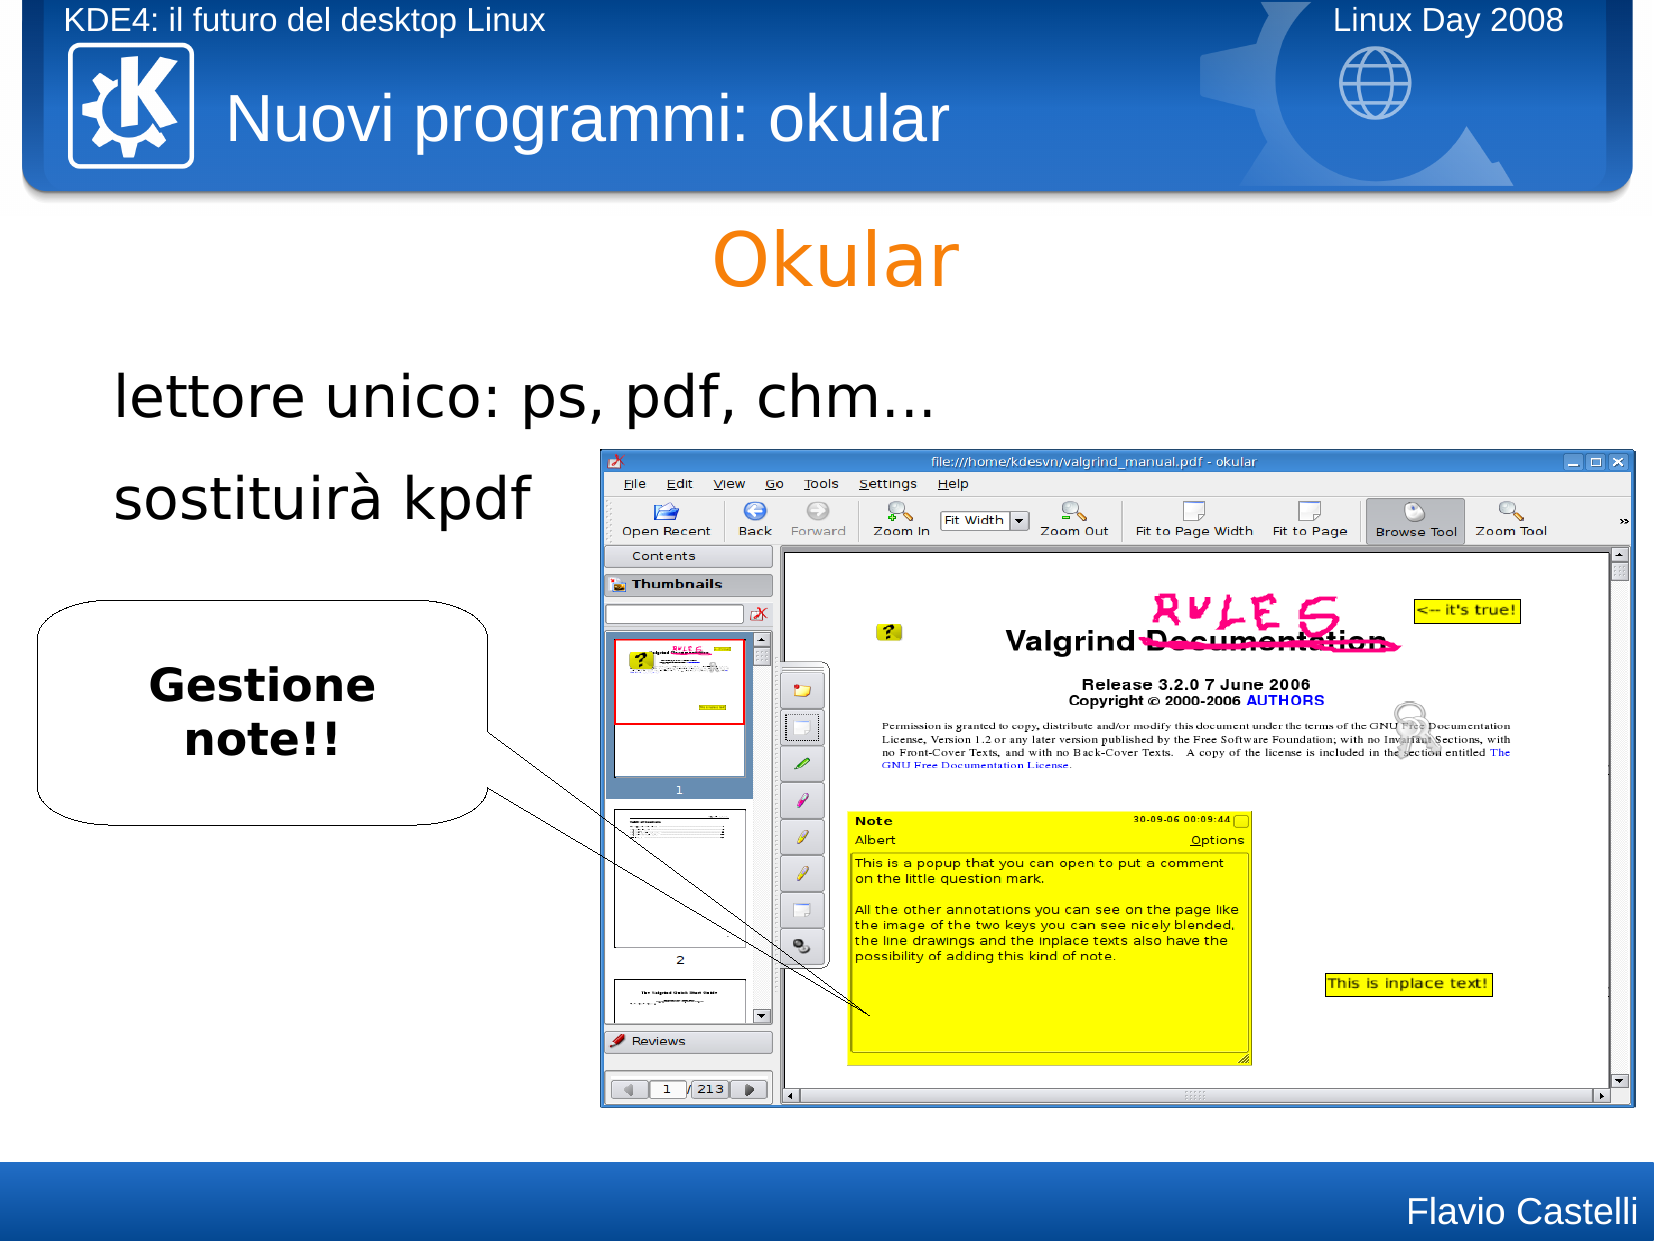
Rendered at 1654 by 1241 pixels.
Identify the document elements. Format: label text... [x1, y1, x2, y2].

picture [600, 449, 1636, 1108]
text_box Gestione note!! [37, 600, 870, 1016]
picture [0, 0, 1652, 216]
text_box lettore unico: ps, pdf, chm... sostituirà kpdf [53, 322, 1533, 507]
title Nuovi programmi: okular [225, 49, 1571, 188]
list Okular [82, 230, 1571, 344]
